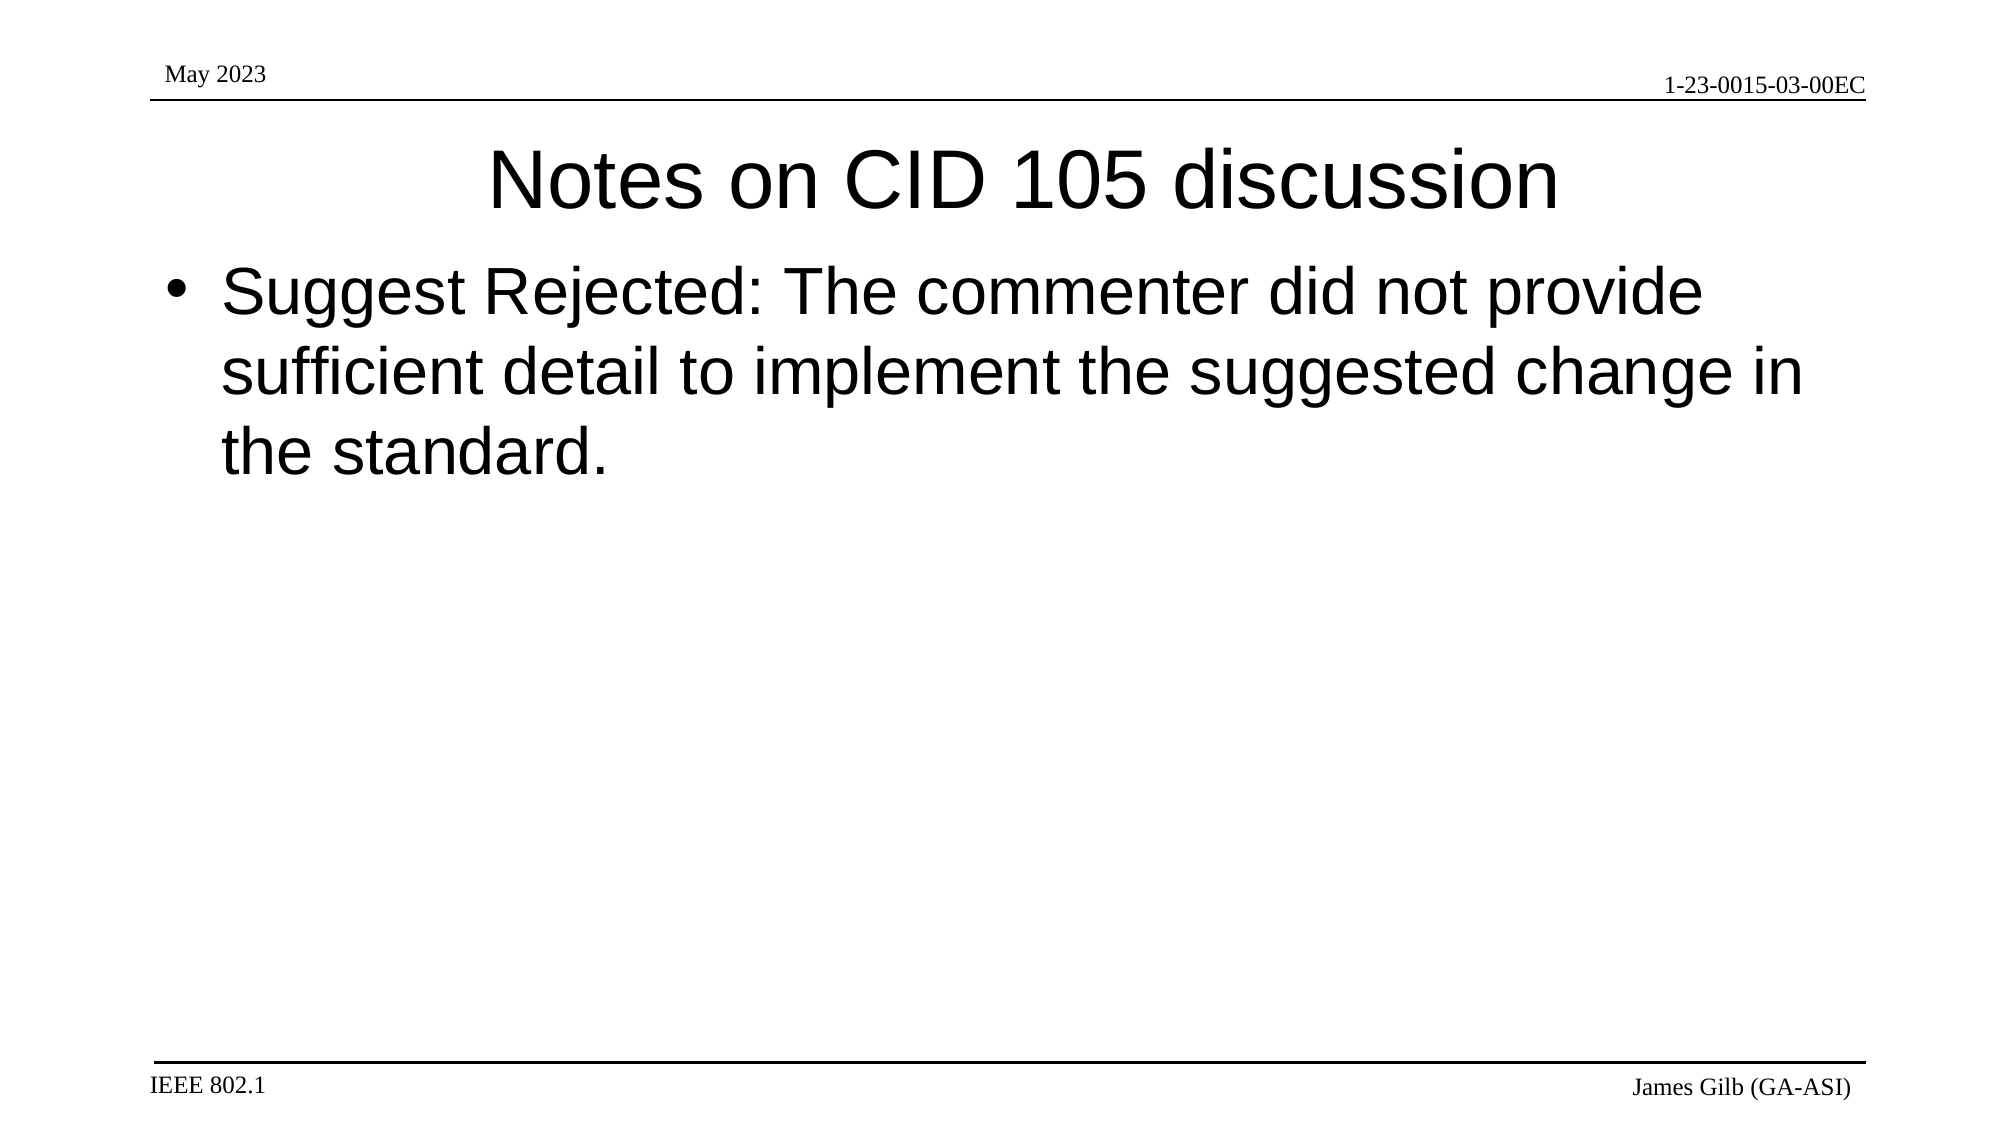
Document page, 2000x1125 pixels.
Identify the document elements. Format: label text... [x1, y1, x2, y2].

list Suggest Rejected: The commenter did not provide sufficient detail to implement the suggested change in the standard. [149, 239, 1900, 1051]
title Notes on CID 105 discussion [149, 112, 1900, 238]
